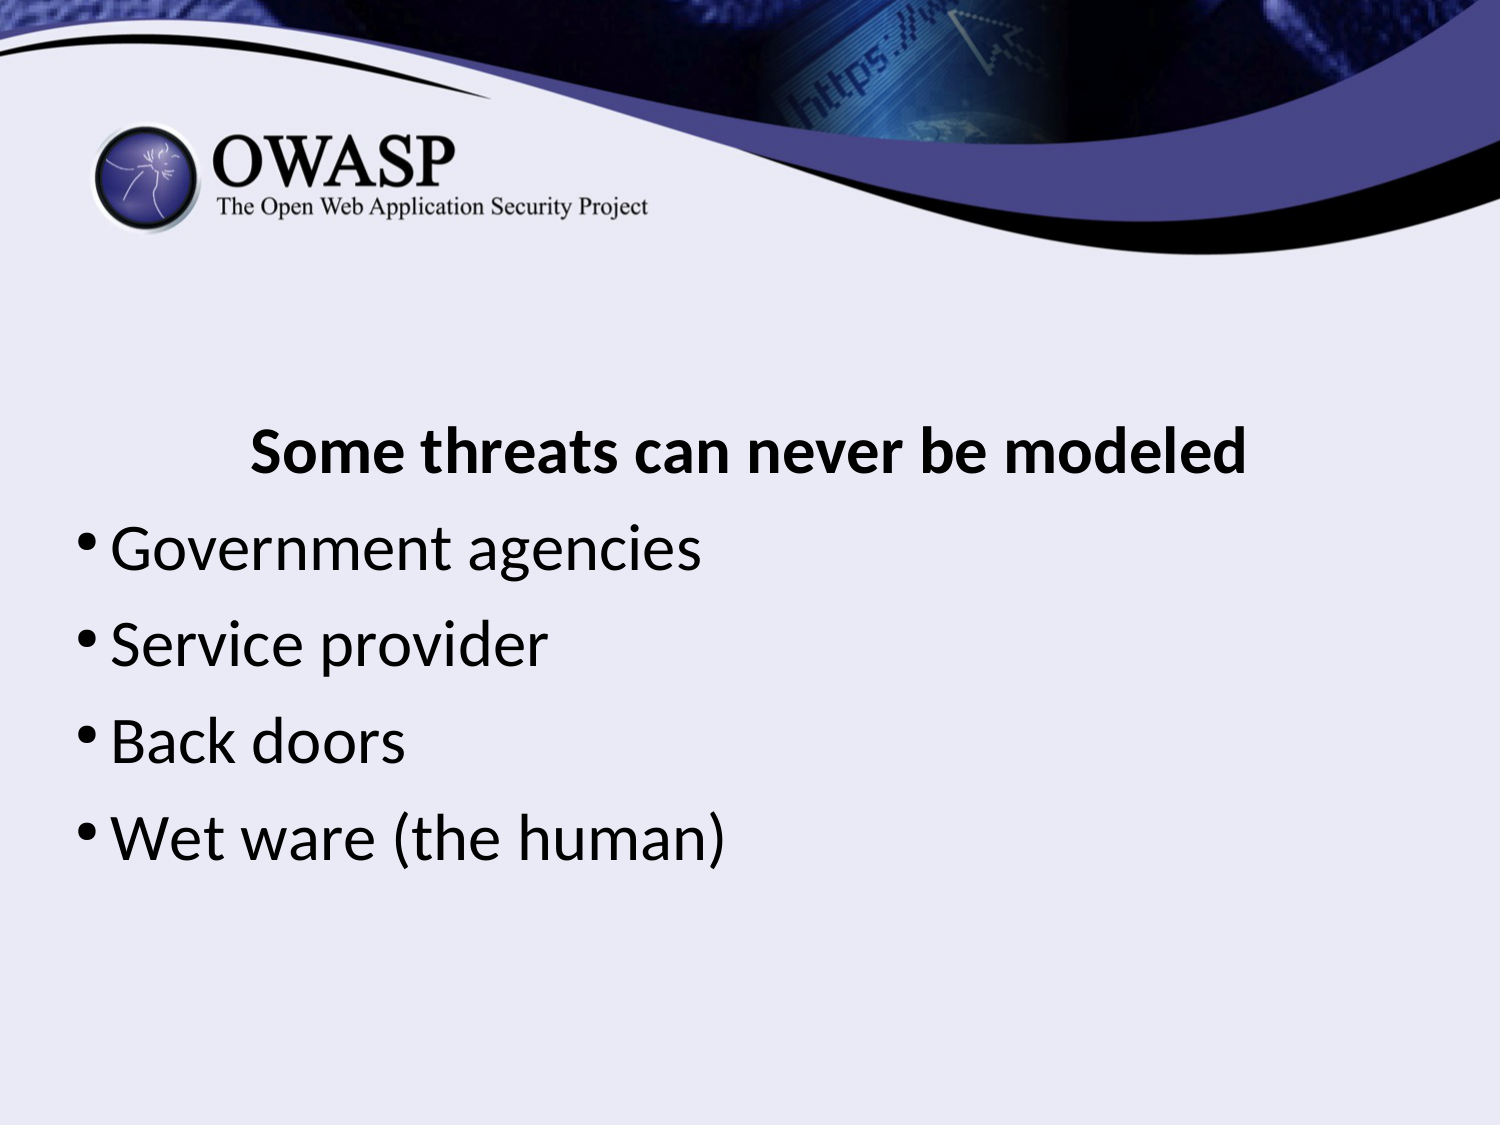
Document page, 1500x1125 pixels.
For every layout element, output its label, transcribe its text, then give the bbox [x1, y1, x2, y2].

subtitle Some threats can never be modeled Government agencies Service provider Back doors Wet ware (the human) [75, 262, 1426, 1018]
title [699, 0, 1476, 149]
picture [0, 0, 1500, 1125]
